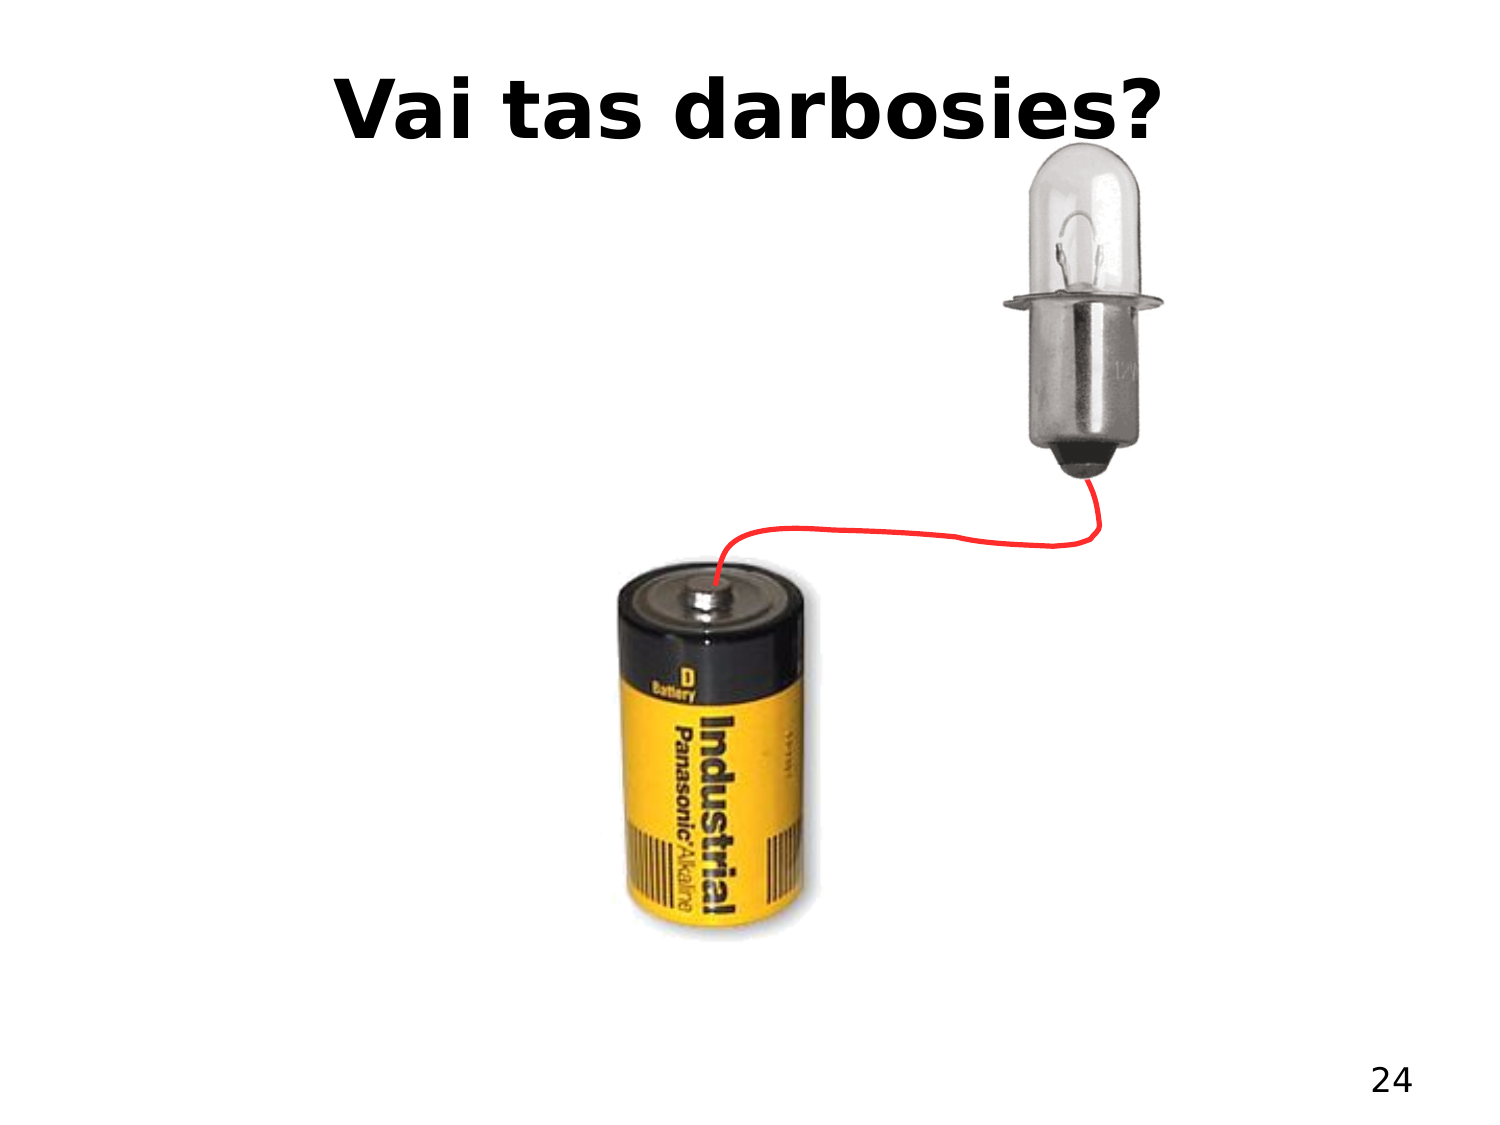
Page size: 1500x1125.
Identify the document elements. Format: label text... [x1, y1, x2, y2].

picture [500, 537, 917, 955]
picture [879, 104, 1290, 515]
title Vai tas darbosies? [112, 12, 1388, 200]
